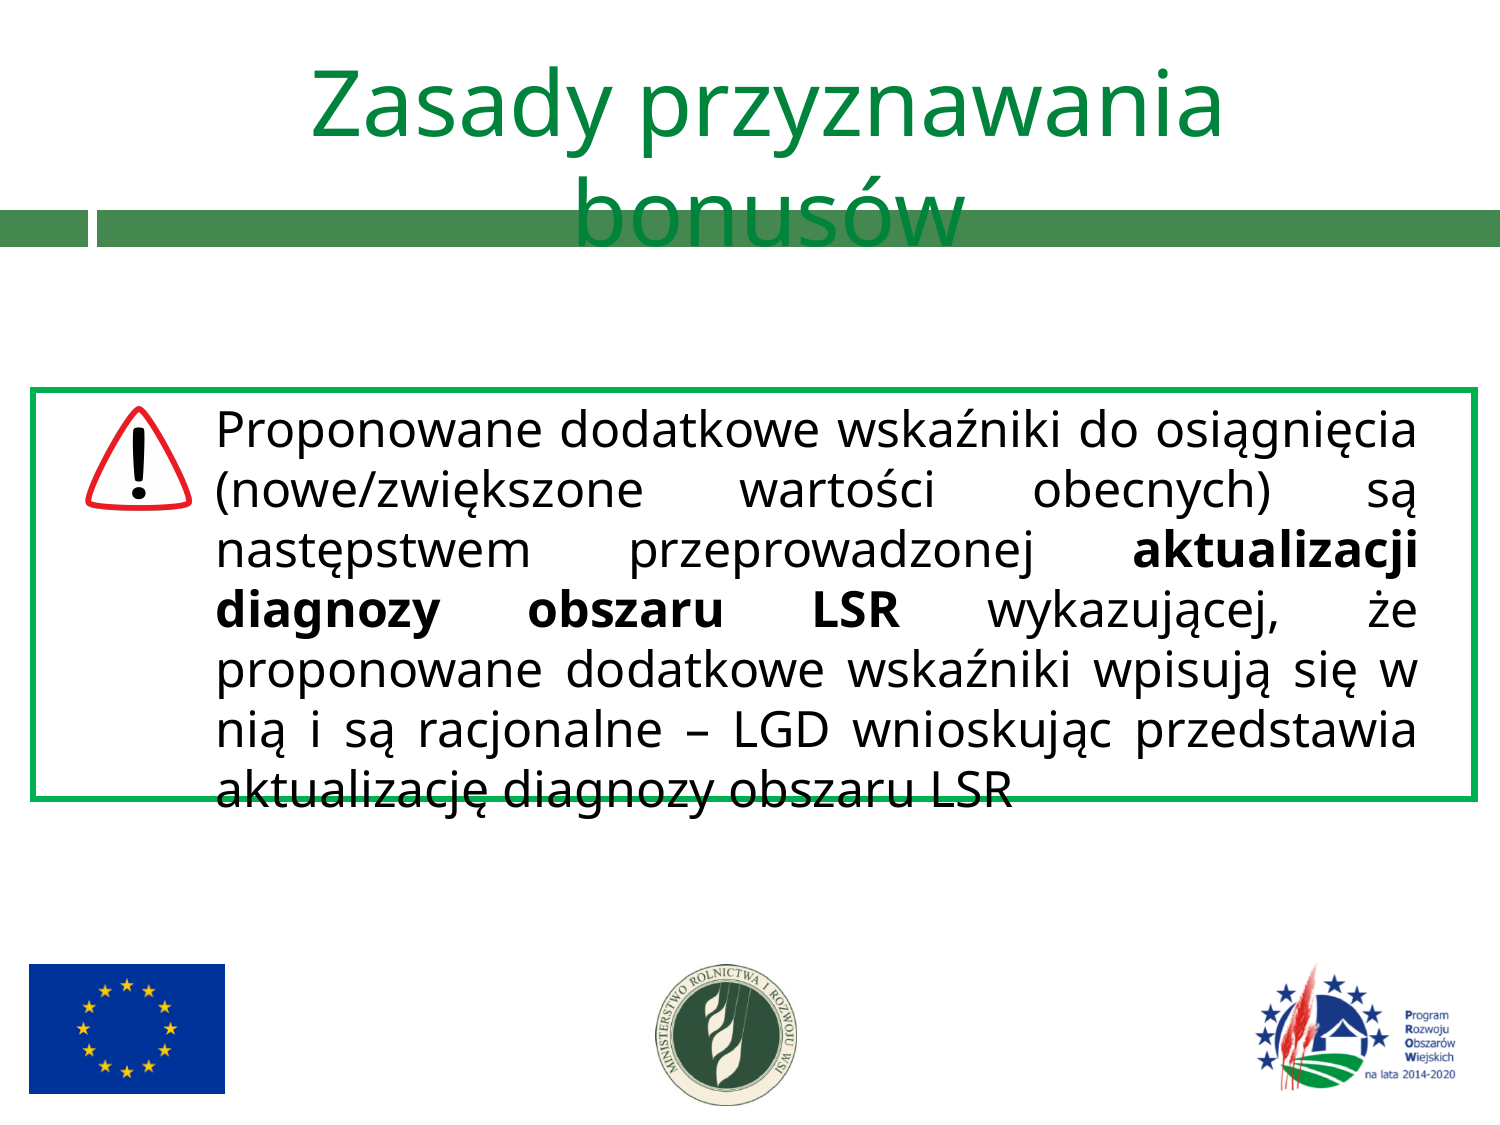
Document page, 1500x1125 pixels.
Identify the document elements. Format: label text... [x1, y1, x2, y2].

text_box Proponowane dodatkowe wskaźniki do osiągnięcia (nowe/zwiększone wartości obecnych) są następstwem przeprowadzonej aktualizacji diagnozy obszaru LSR wykazującej, że proponowane dodatkowe wskaźniki wpisują się w nią i są racjonalne – LGD wnioskując przedstawia aktualizację diagnozy obszaru LSR [200, 390, 1439, 815]
picture [77, 401, 200, 516]
title Zasady przyznawania bonusów [100, 37, 1438, 201]
